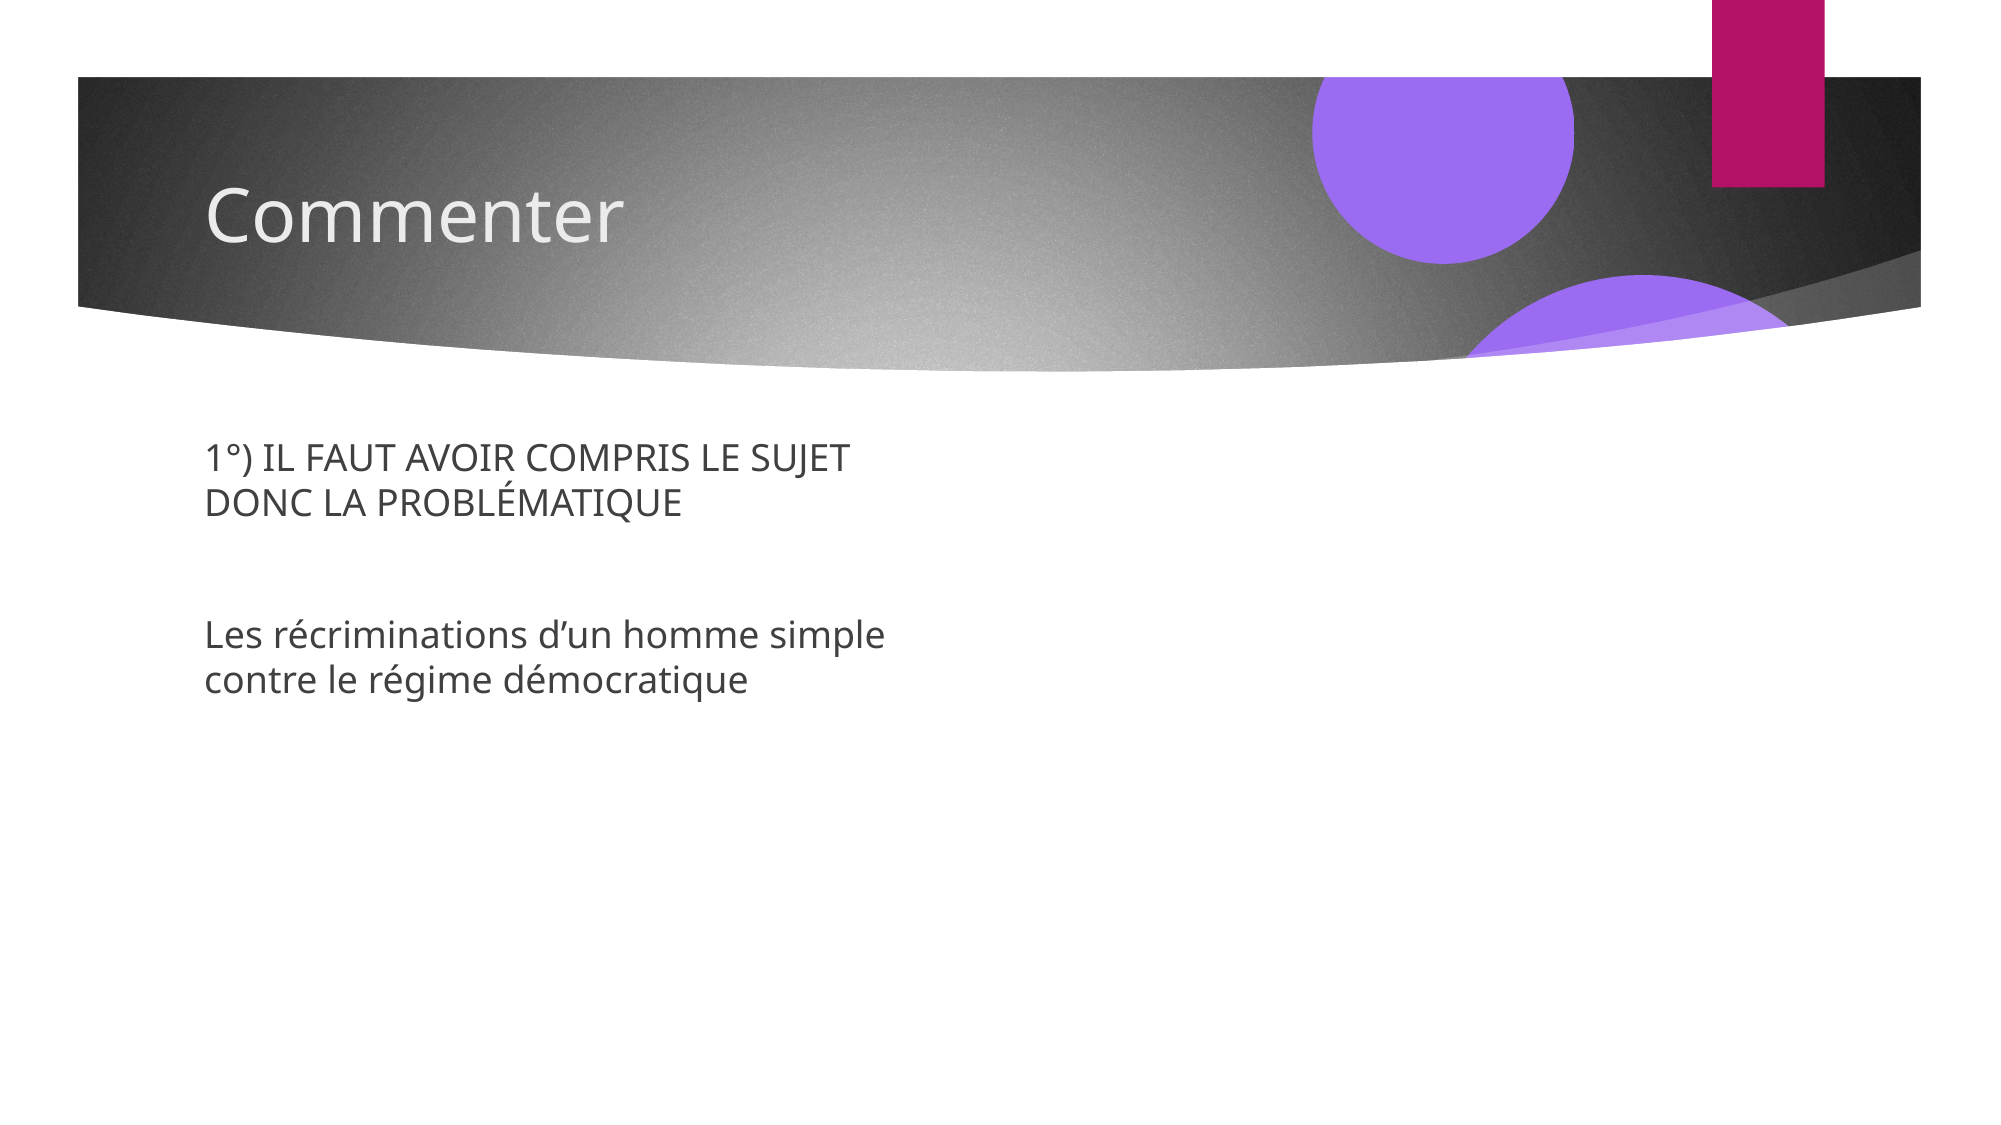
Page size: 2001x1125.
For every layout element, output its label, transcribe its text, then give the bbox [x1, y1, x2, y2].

picture [1564, 78, 1920, 300]
list 1°) IL FAUT AVOIR COMPRIS LE SUJET DONC LA PROBLÉMATIQUE Les récriminations d’un homme simple contre le régime démocratique [189, 427, 981, 988]
title Commenter [189, 159, 1627, 276]
picture [79, 78, 1613, 371]
